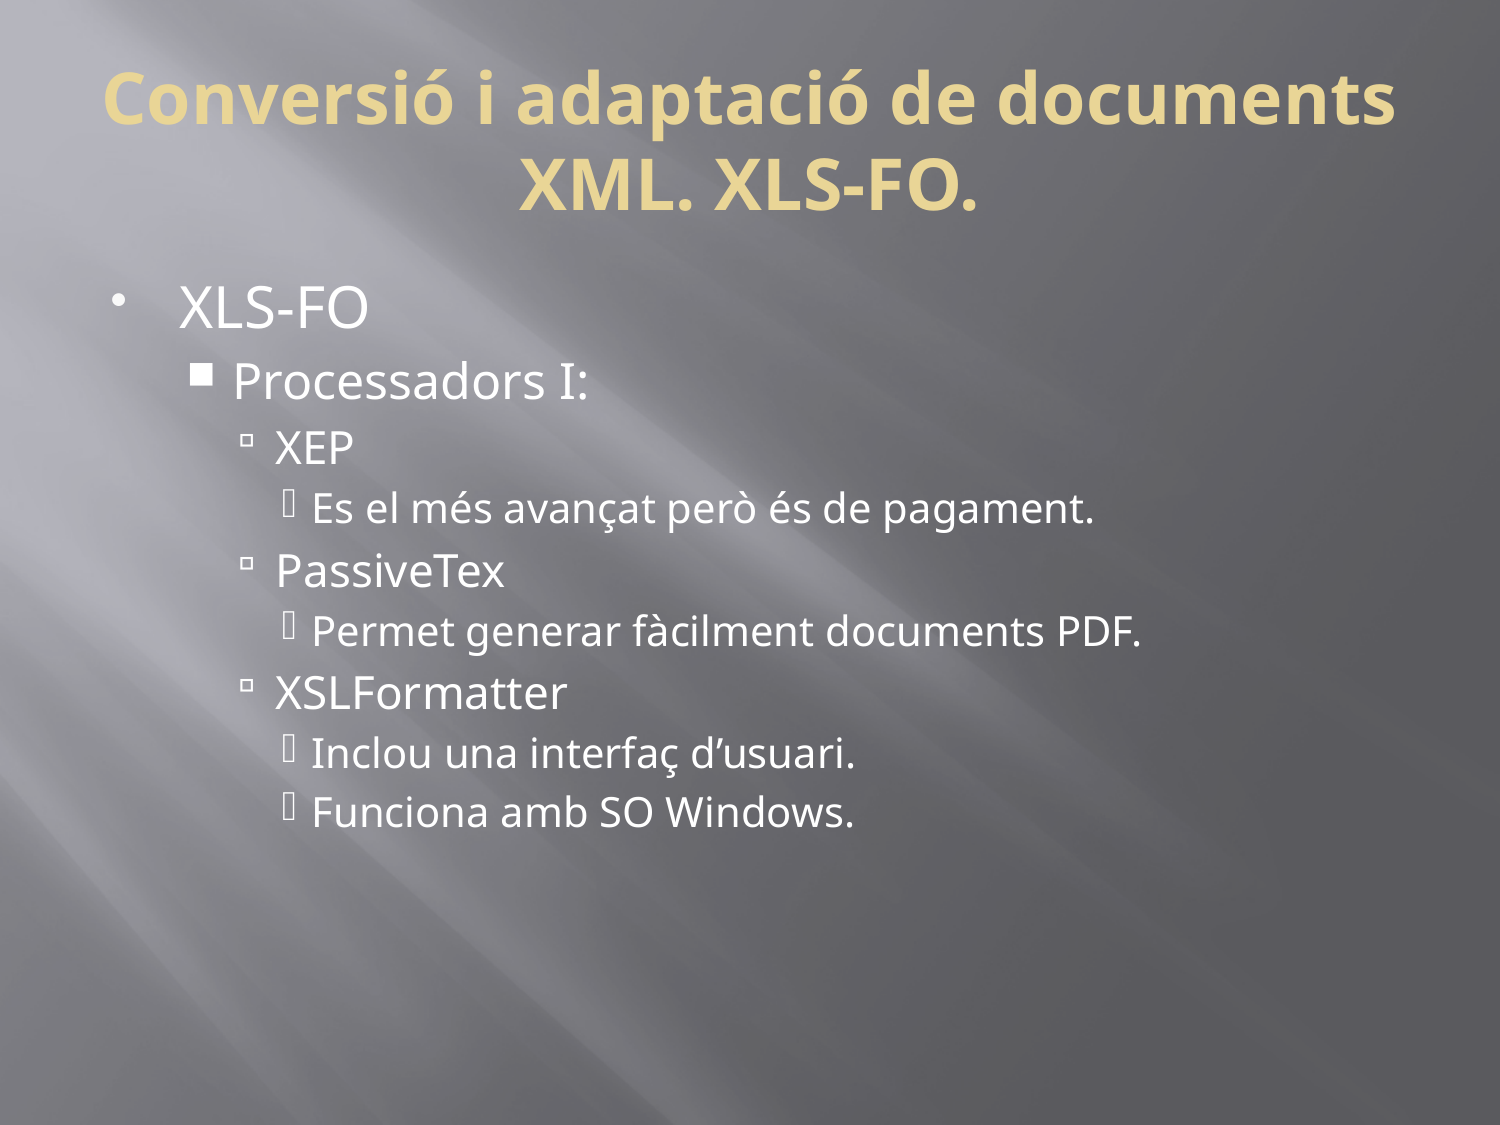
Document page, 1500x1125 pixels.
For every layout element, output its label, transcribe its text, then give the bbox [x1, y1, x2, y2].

title Conversió i adaptació de documents XML. XLS-FO. [75, 45, 1425, 233]
picture [0, 0, 1500, 1125]
list XLS-FO Processadors I: XEP Es el més avançat però és de pagament. PassiveTex Permet generar fàcilment documents PDF. XSLFormatter Inclou una interfaç d’usuari. Funciona amb SO Windows. [75, 262, 1425, 1035]
